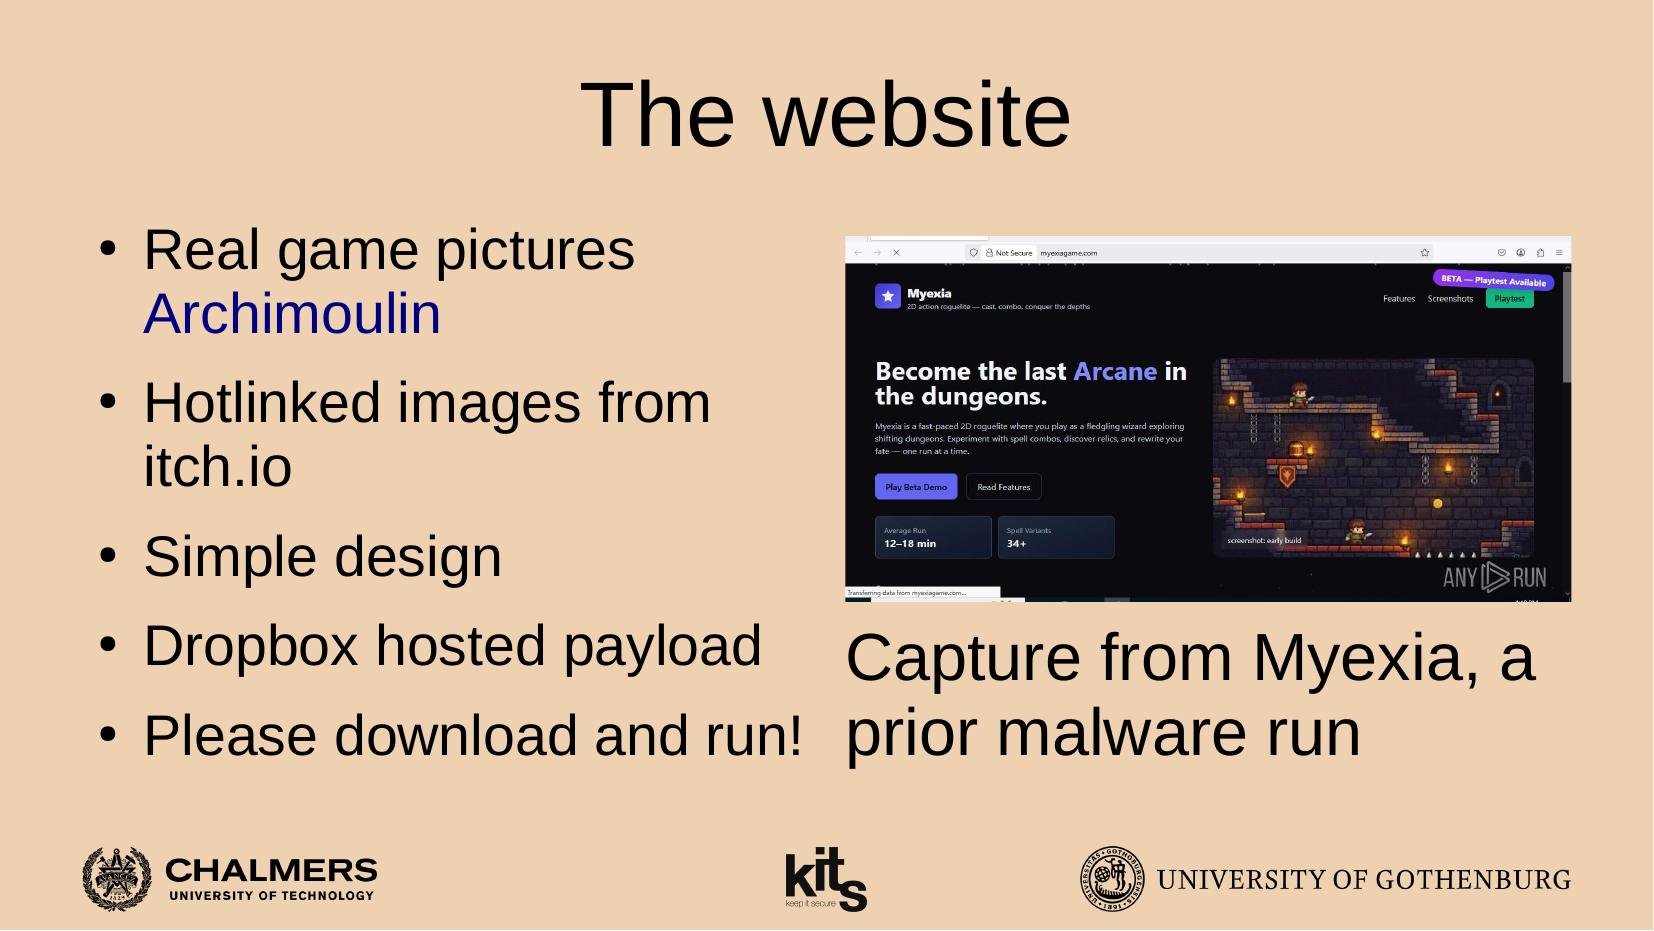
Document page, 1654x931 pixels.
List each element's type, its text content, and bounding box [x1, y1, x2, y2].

picture [845, 236, 1572, 602]
picture [1080, 846, 1571, 912]
picture [786, 847, 867, 912]
title The website [82, 37, 1571, 193]
list Real game pictures Archimoulin Hotlinked images from itch.io Simple design Dropbox hosted payload Please download and run! [82, 217, 809, 827]
picture [82, 847, 377, 912]
list Capture from Myexia, a prior malware run [845, 620, 1572, 827]
